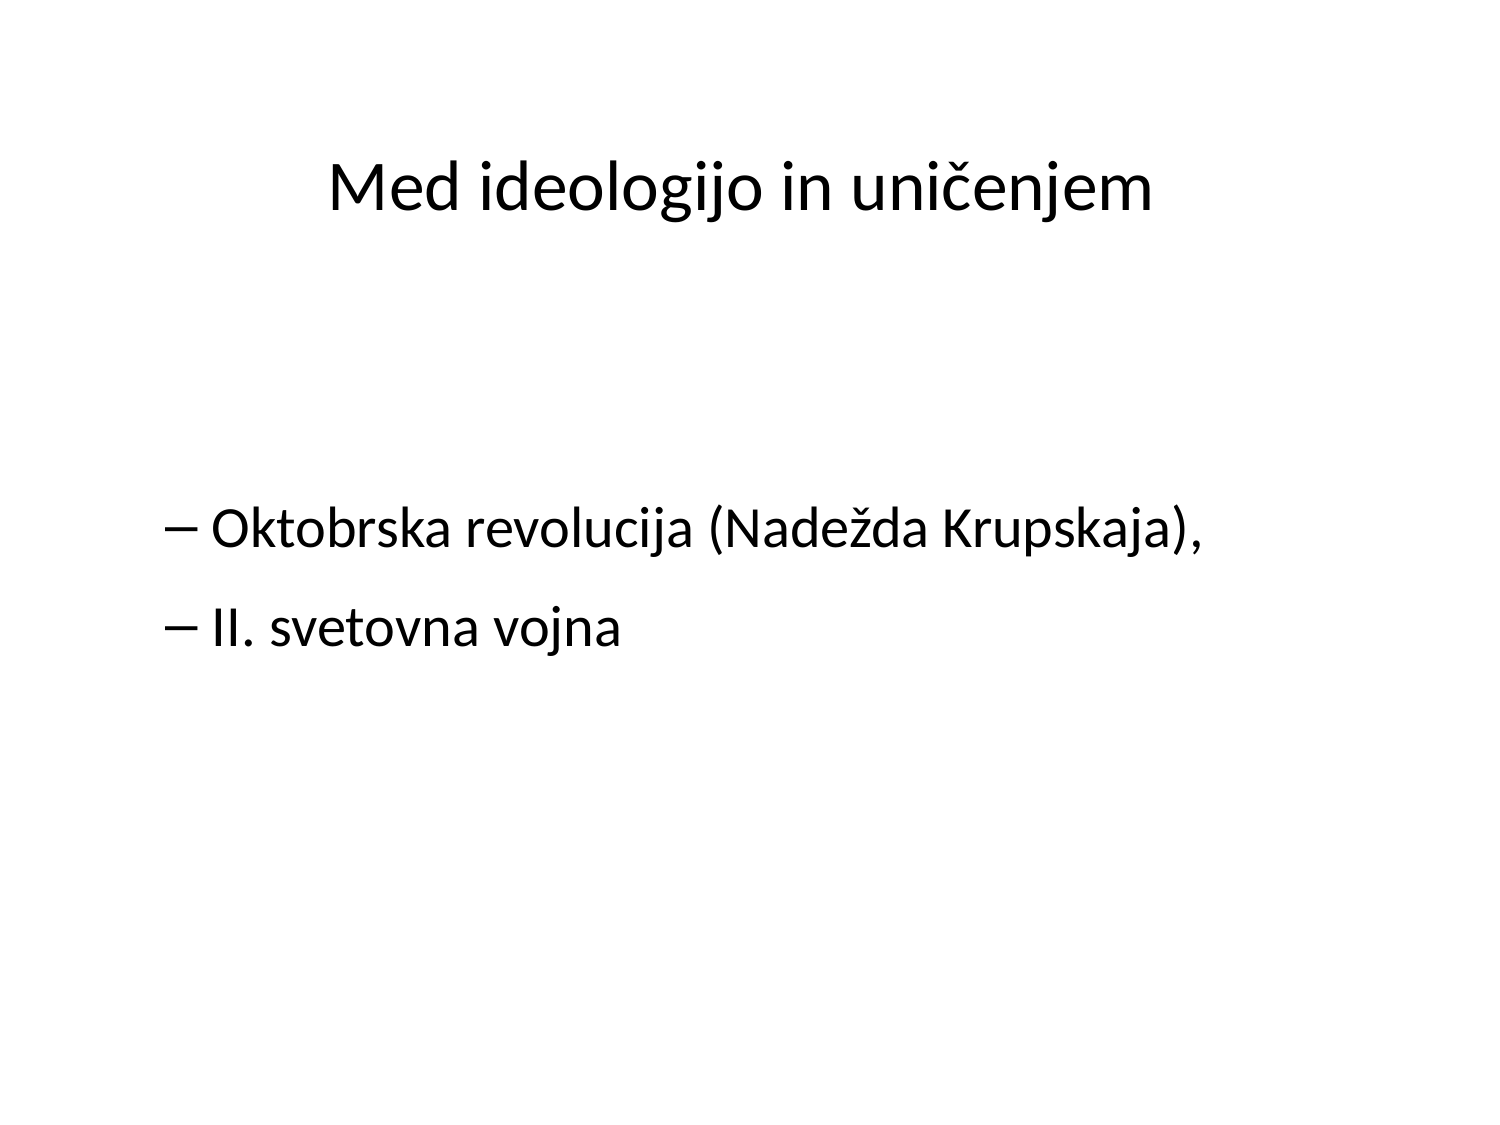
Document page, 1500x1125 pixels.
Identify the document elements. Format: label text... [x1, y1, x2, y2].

title Med ideologijo in uničenjem [75, 45, 1425, 233]
list Oktobrska revolucija (Nadežda Krupskaja), II. svetovna vojna [75, 262, 1425, 1005]
